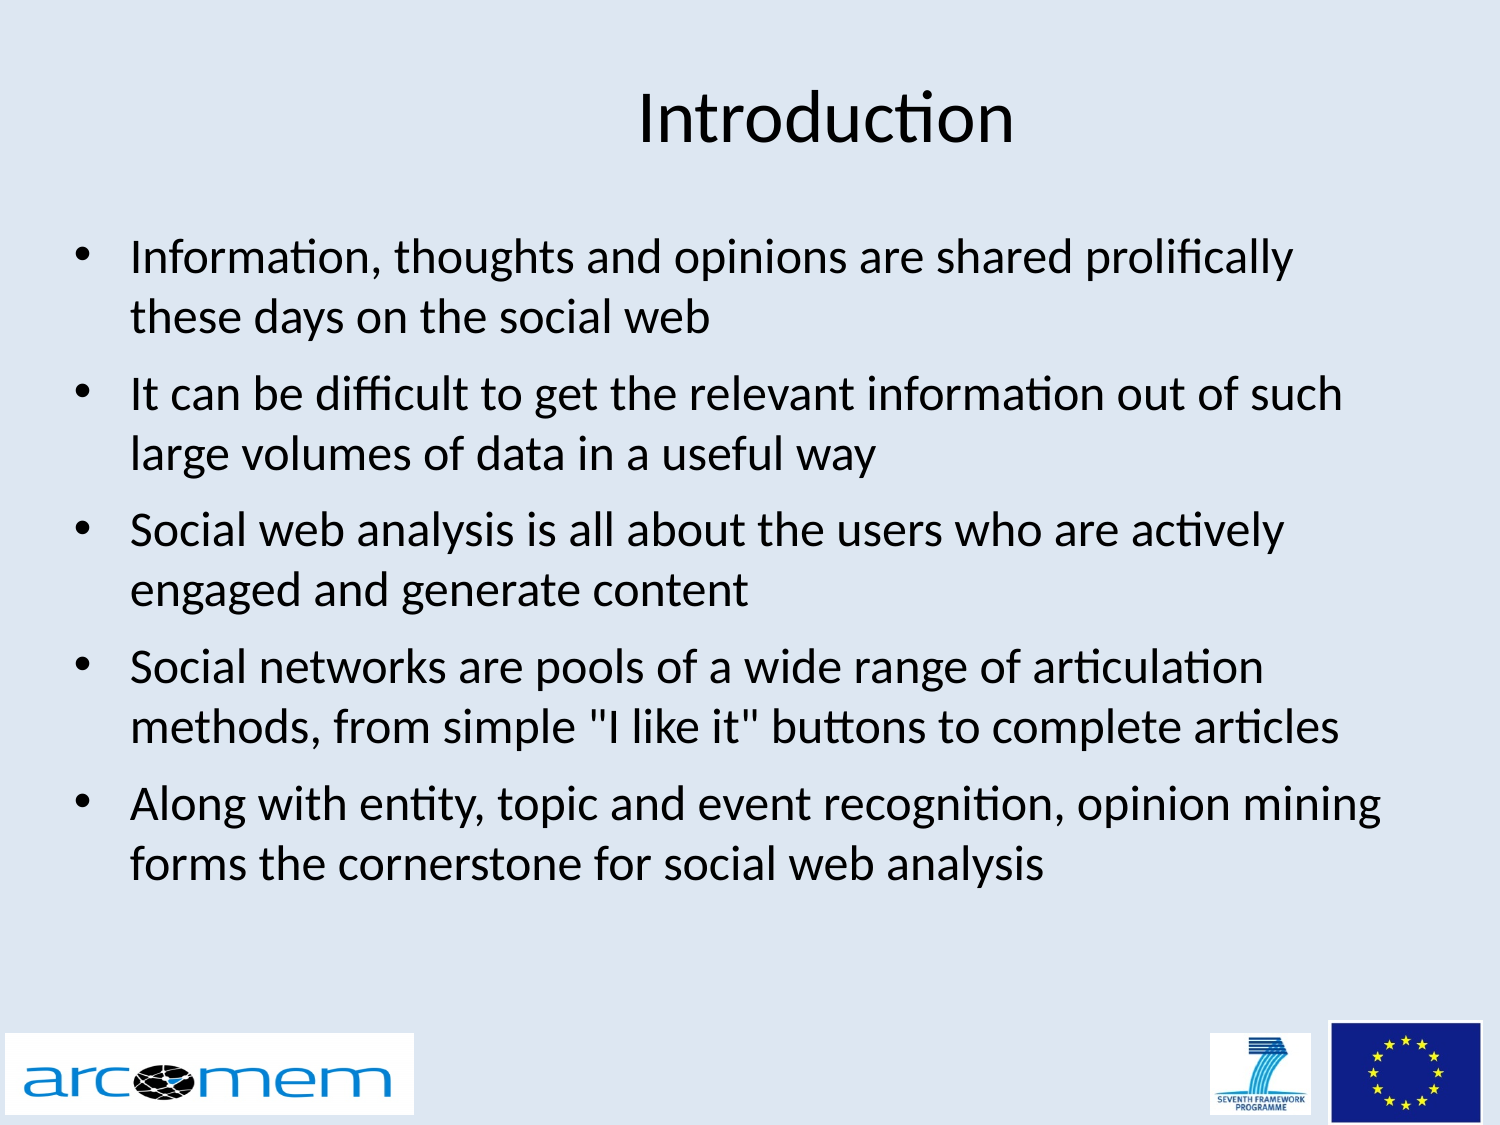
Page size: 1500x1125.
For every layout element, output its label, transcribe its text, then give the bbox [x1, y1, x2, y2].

picture [1210, 1033, 1311, 1115]
list Information, thoughts and opinions are shared prolifically these days on the social web It can be difficult to get the relevant information out of such large volumes of data in a useful way Social web analysis is all about the users who are actively engaged and generate content Social networks are pools of a wide range of articulation methods, from simple "I like it" buttons to complete articles Along with entity, topic and event recognition, opinion mining forms the cornerstone for social web analysis [59, 215, 1410, 975]
picture [5, 1033, 414, 1115]
picture [1328, 1020, 1483, 1125]
title Introduction [206, 18, 1447, 207]
